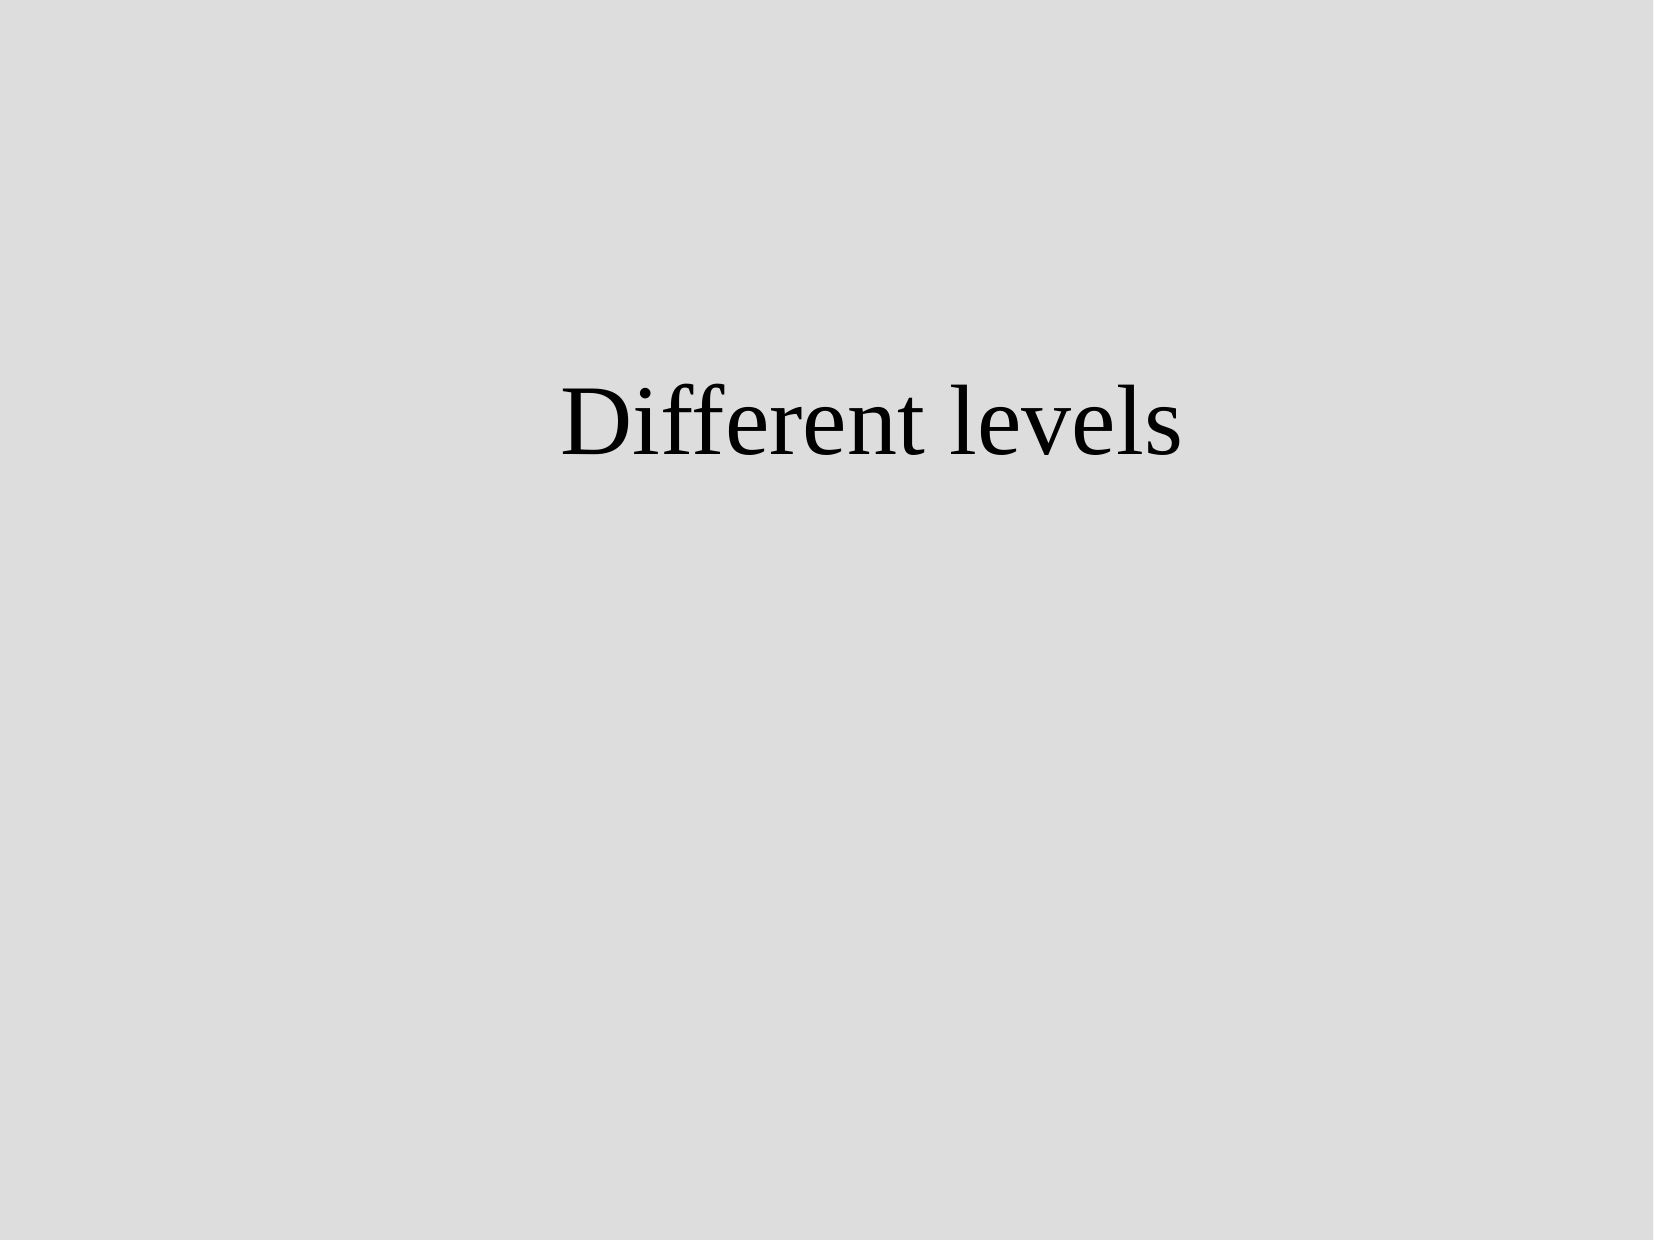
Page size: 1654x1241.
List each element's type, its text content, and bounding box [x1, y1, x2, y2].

text_box Different levels [271, 357, 1473, 484]
subtitle [82, 49, 1571, 1010]
